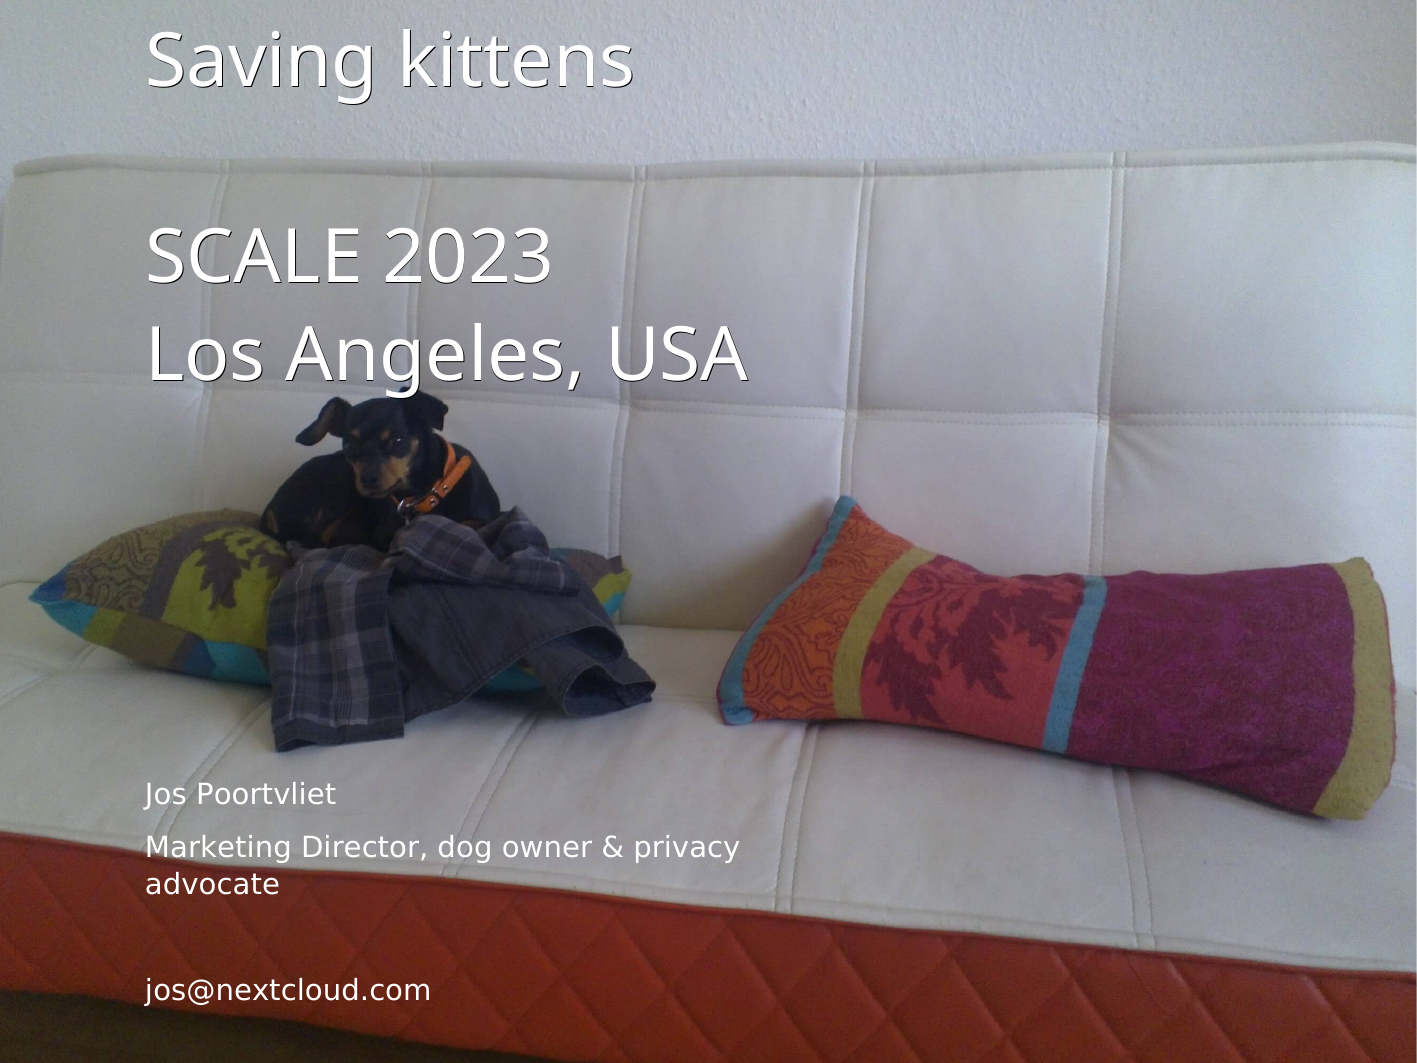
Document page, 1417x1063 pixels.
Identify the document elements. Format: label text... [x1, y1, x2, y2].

subtitle Jos Poortvliet Marketing Director, dog owner & privacy advocate jos@nextcloud.com [144, 774, 819, 1008]
picture [0, 0, 1417, 1063]
title Saving kittens SCALE 2023 Los Angeles, USA [145, 0, 1358, 412]
